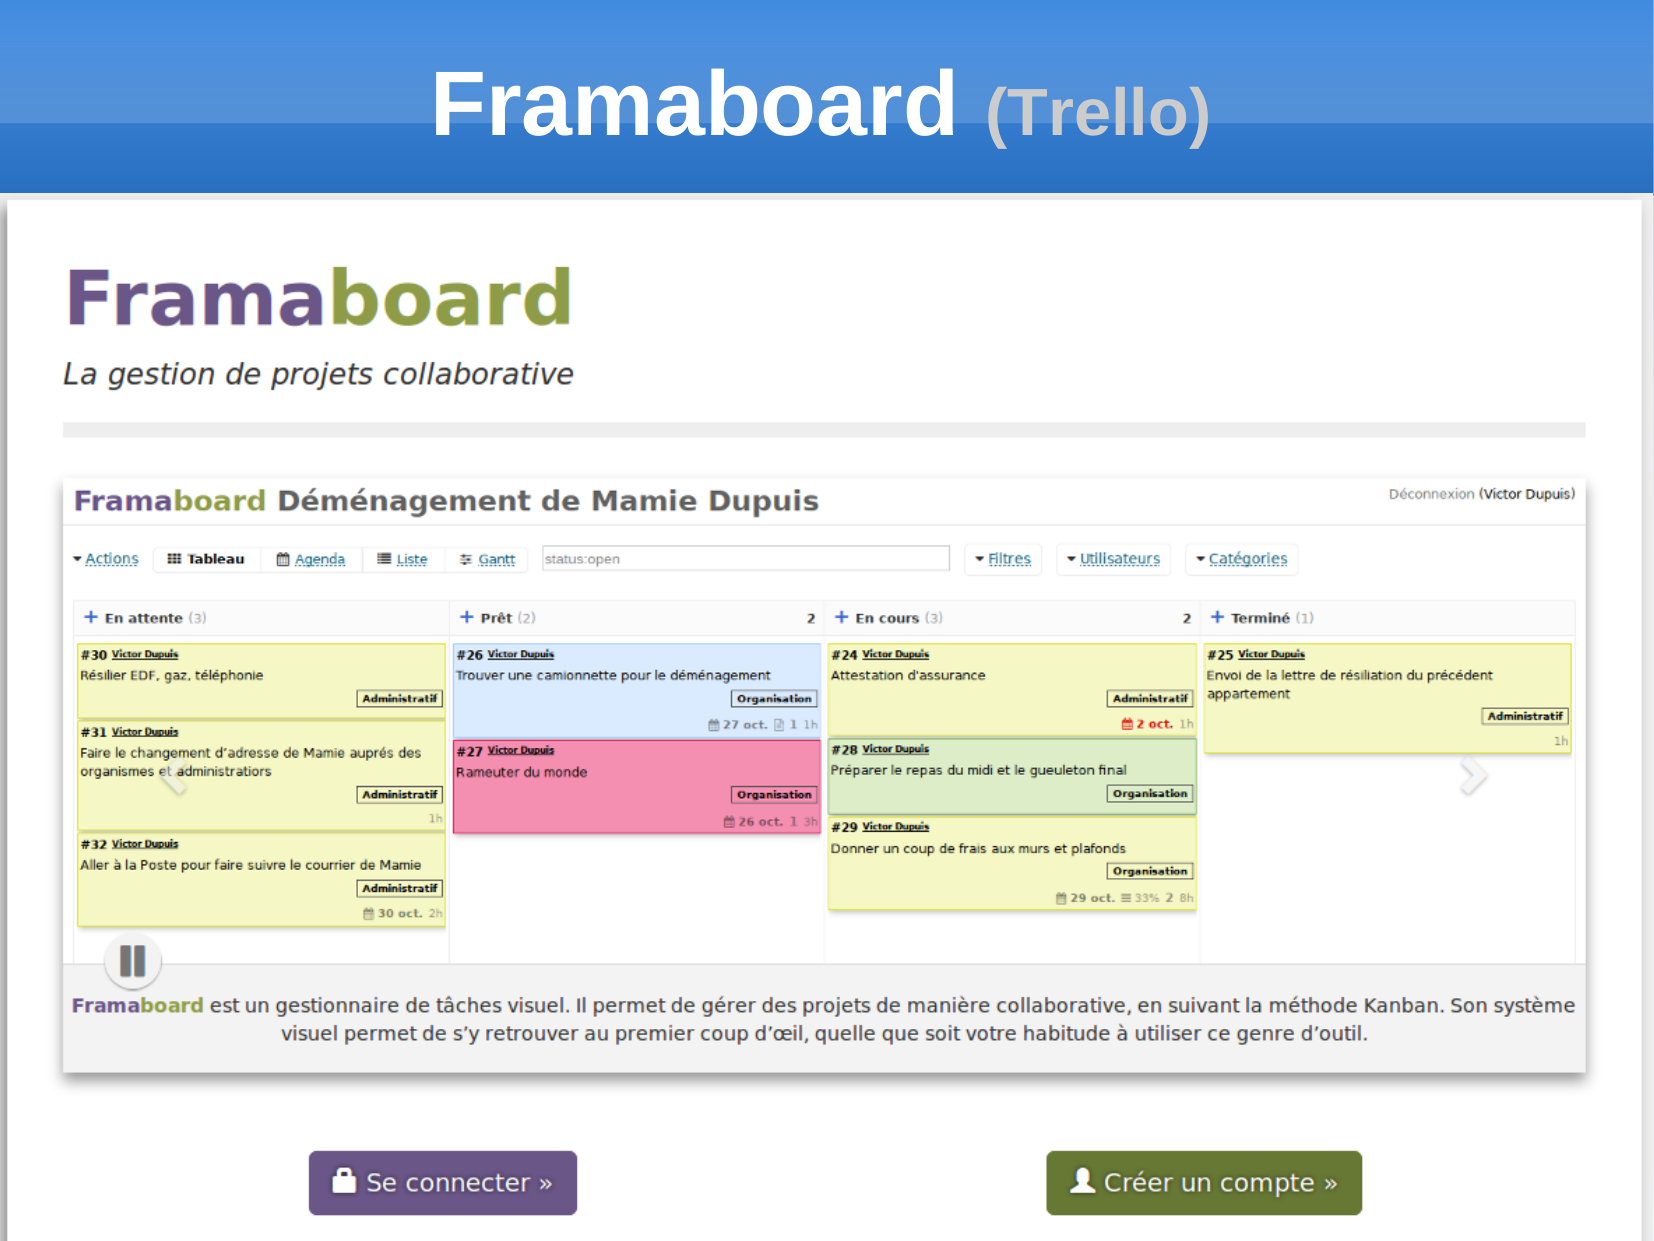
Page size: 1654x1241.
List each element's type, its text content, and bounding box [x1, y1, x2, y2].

title Framaboard (Trello) [76, 0, 1565, 193]
picture [0, 0, 1654, 1241]
